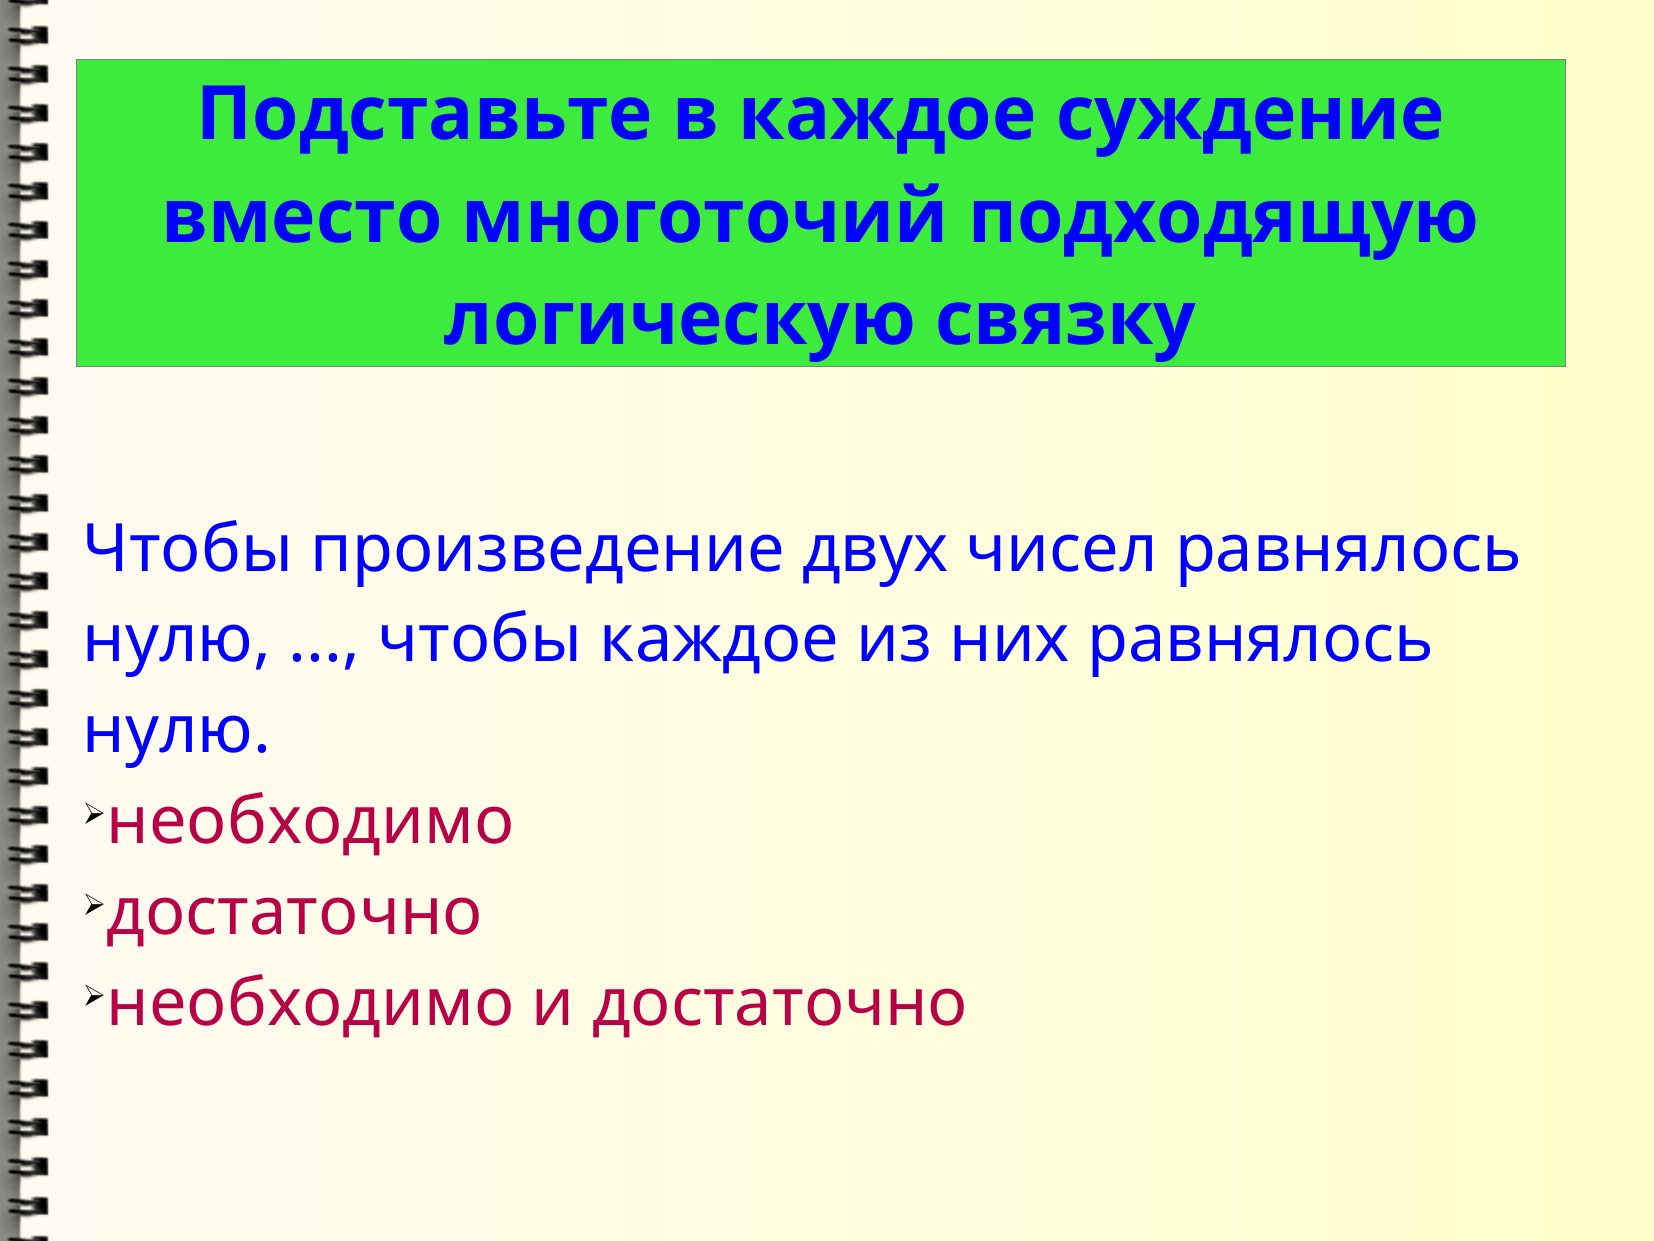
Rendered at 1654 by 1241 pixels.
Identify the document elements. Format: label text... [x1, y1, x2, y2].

subtitle Чтобы произведение двух чисел равнялось нулю, ..., чтобы каждое из них равнялось нулю. необходимо достаточно необходимо и достаточно [82, 442, 1571, 1102]
title Подставьте в каждое суждение вместо многоточий подходящую логическую связку [76, 79, 1566, 347]
picture [0, 0, 1654, 1241]
